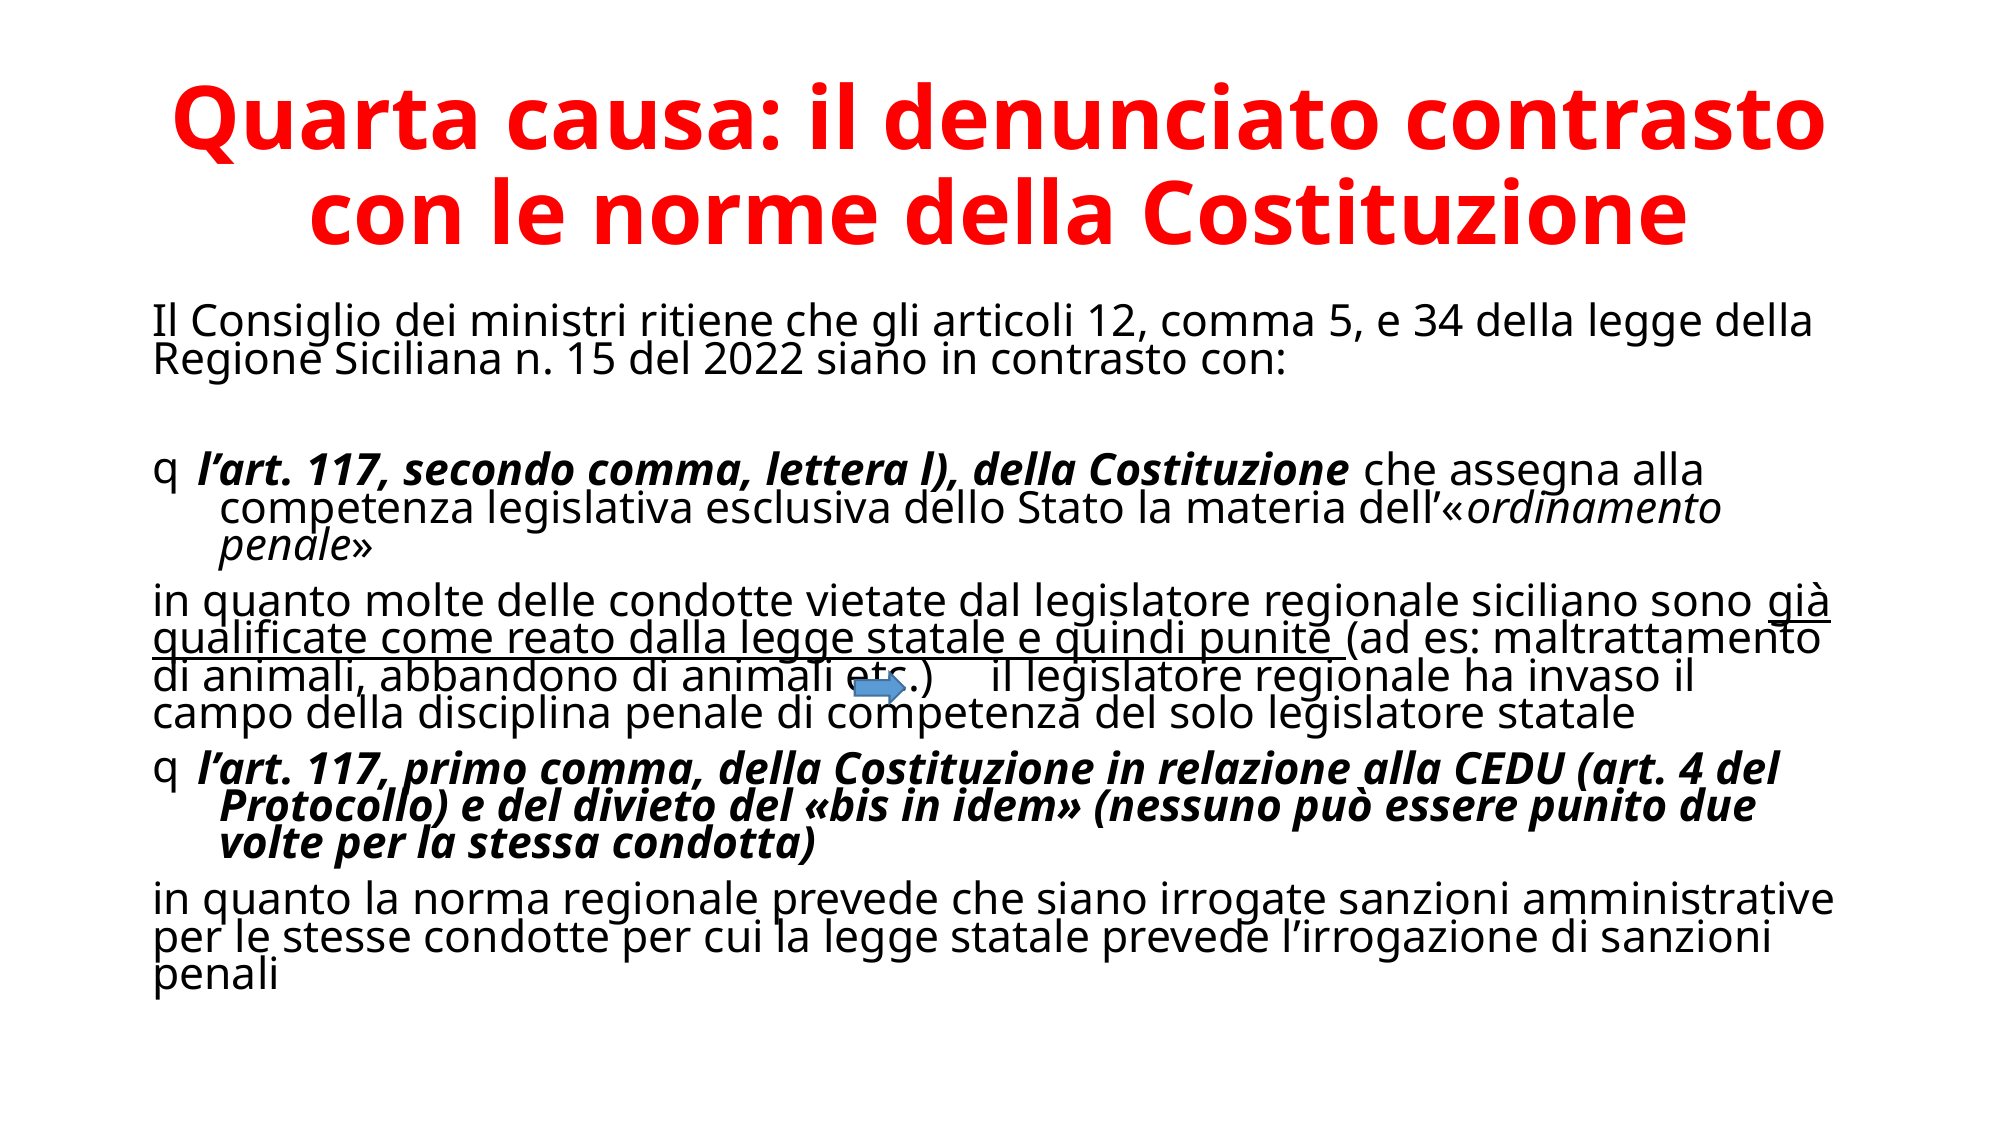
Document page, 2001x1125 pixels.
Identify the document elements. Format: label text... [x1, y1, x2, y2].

title Quarta causa: il denunciato contrasto con le norme della Costituzione [137, 59, 1863, 278]
list Il Consiglio dei ministri ritiene che gli articoli 12, comma 5, e 34 della legge della Regione Siciliana n. 15 del 2022 siano in contrasto con: l’art. 117, secondo comma, lettera l), della Costituzione che assegna alla competenza legislativa esclusiva dello Stato la materia dell’«ordinamento penale» in quanto molte delle condotte vietate dal legislatore regionale siciliano sono già qualificate come reato dalla legge statale e quindi punite (ad es: maltrattamento di animali, abbandono di animali etc.) il legislatore regionale ha invaso il campo della disciplina penale di competenza del solo legislatore statale l’art. 117, primo comma, della Costituzione in relazione alla CEDU (art. 4 del Protocollo) e del divieto del «bis in idem» (nessuno può essere punito due volte per la stessa condotta) in quanto la norma regionale prevede che siano irrogate sanzioni amministrative per le stesse condotte per cui la legge statale prevede l’irrogazione di sanzioni penali [137, 299, 1863, 1014]
text_box [854, 672, 905, 704]
